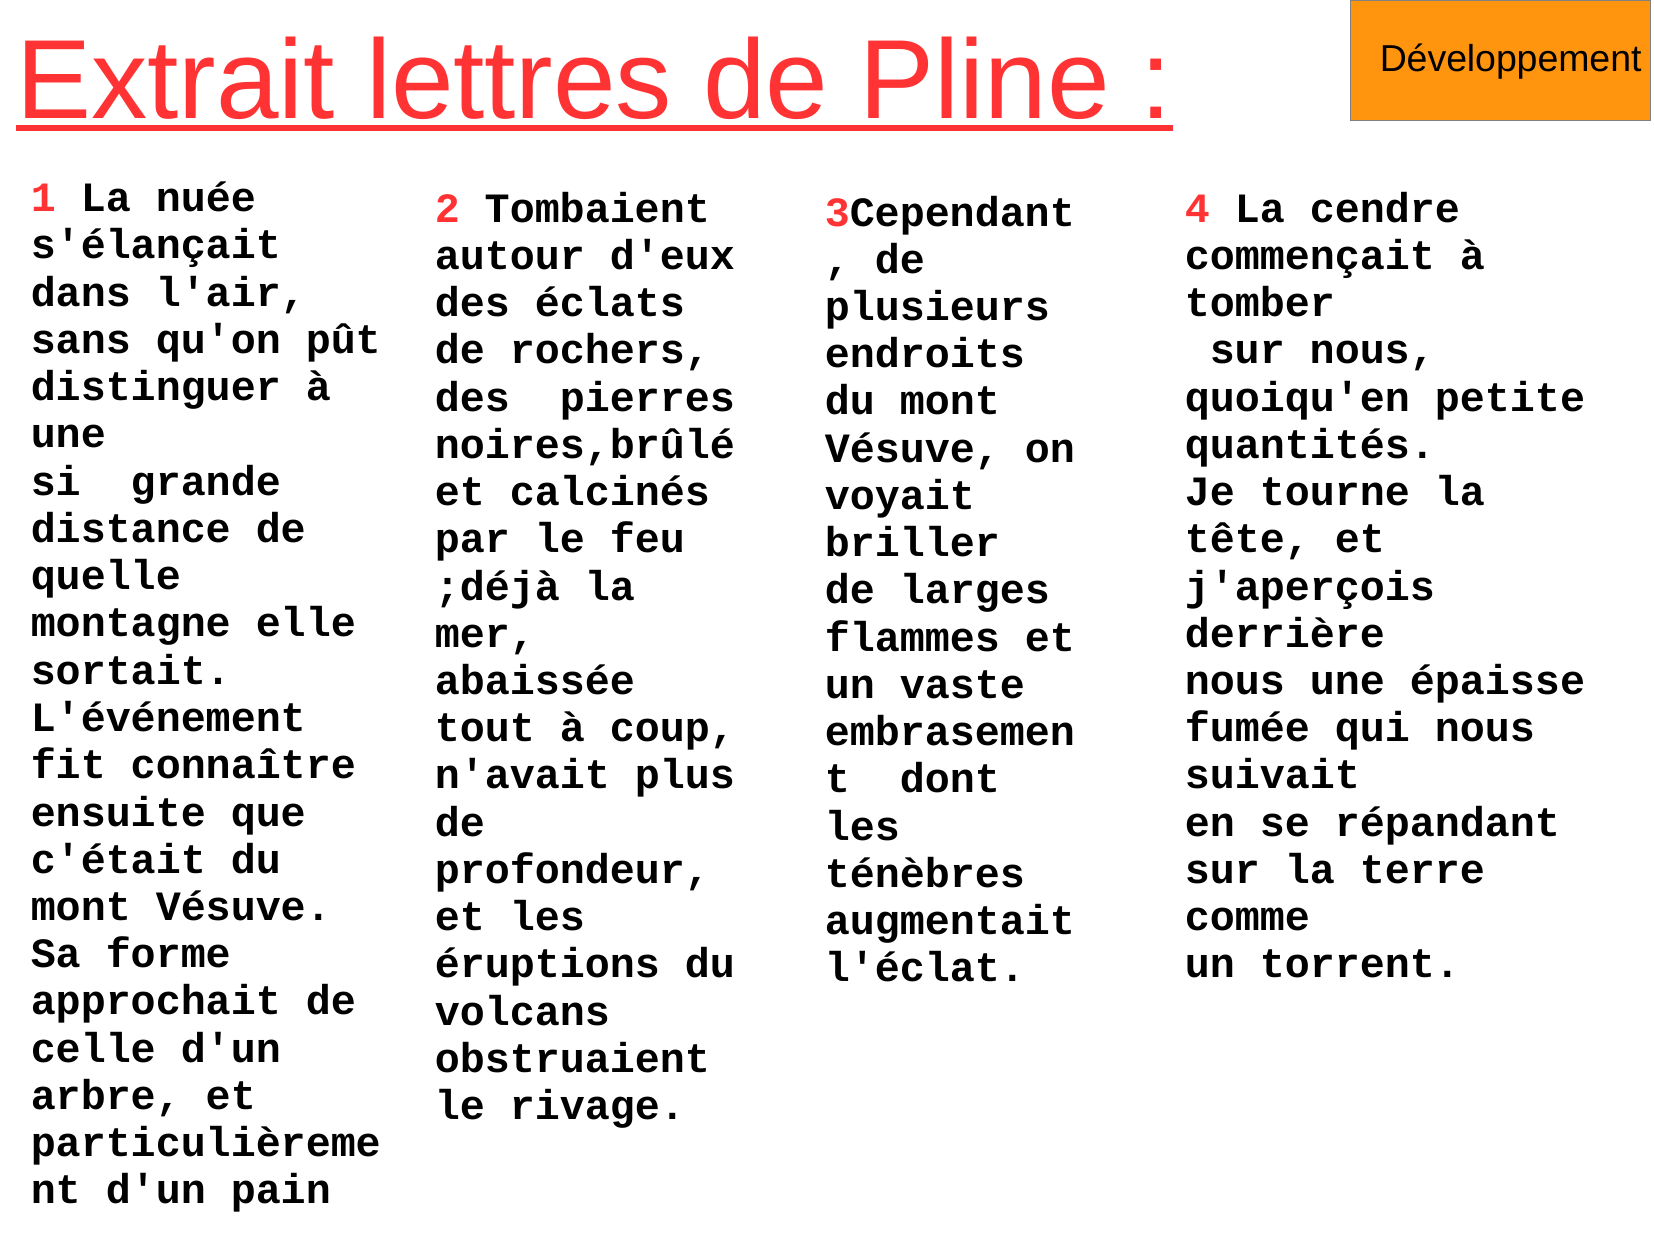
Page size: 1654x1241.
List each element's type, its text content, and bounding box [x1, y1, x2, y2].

text_box Extrait lettres de Pline : [1, 9, 1188, 151]
text_box 4 La cendre commençait à tomber sur nous, quoiqu'en petite quantités. Je tourne la tête, et j'aperçois derrière nous une épaisse fumée qui nous suivait en se répandant sur la terre comme un torrent. [1170, 180, 1606, 1201]
text_box Développement [1365, 30, 1654, 88]
text_box 3Cependant, de plusieurs endroits du mont Vésuve, on voyait briller de larges flammes et un vaste embrasement dont les ténèbres augmentait l'éclat. [810, 183, 1111, 1036]
text_box 1 La nuée s'élançait dans l'air, sans qu'on pût distinguer à une si grande distance de quelle montagne elle sortait. L'événement fit connaître ensuite que c'était du mont Vésuve. Sa forme approchait de celle d'un arbre, et particulièrement d'un pain [16, 169, 421, 1236]
text_box 2 Tombaient autour d'eux des éclats de rochers, des pierres noires,brûlé et calcinés par le feu ;déjà la mer, abaissée tout à coup, n'avait plus de profondeur, et les éruptions du volcans obstruaient le rivage. [420, 180, 755, 1201]
text_box [1350, 0, 1651, 121]
